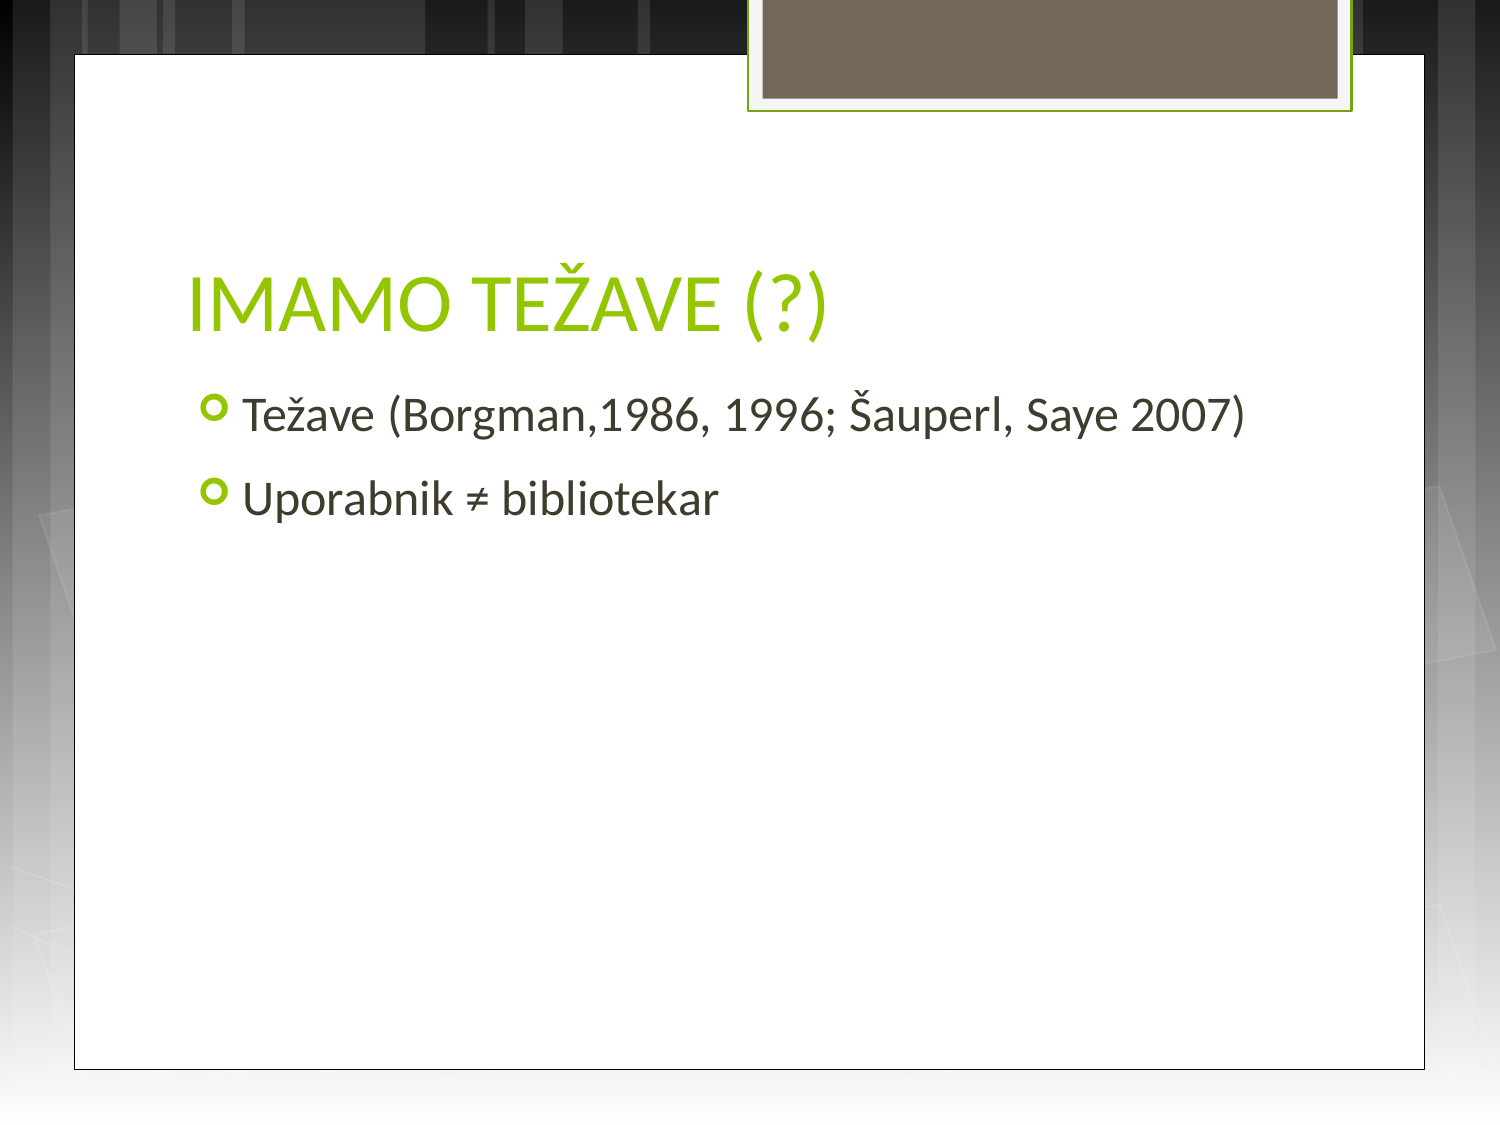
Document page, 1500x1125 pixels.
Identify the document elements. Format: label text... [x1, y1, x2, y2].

title IMAMO TEŽAVE (?) [171, 168, 1324, 357]
list Težave (Borgman,1986, 1996; Šauperl, Saye 2007) Uporabnik ≠ bibliotekar [171, 381, 1283, 957]
